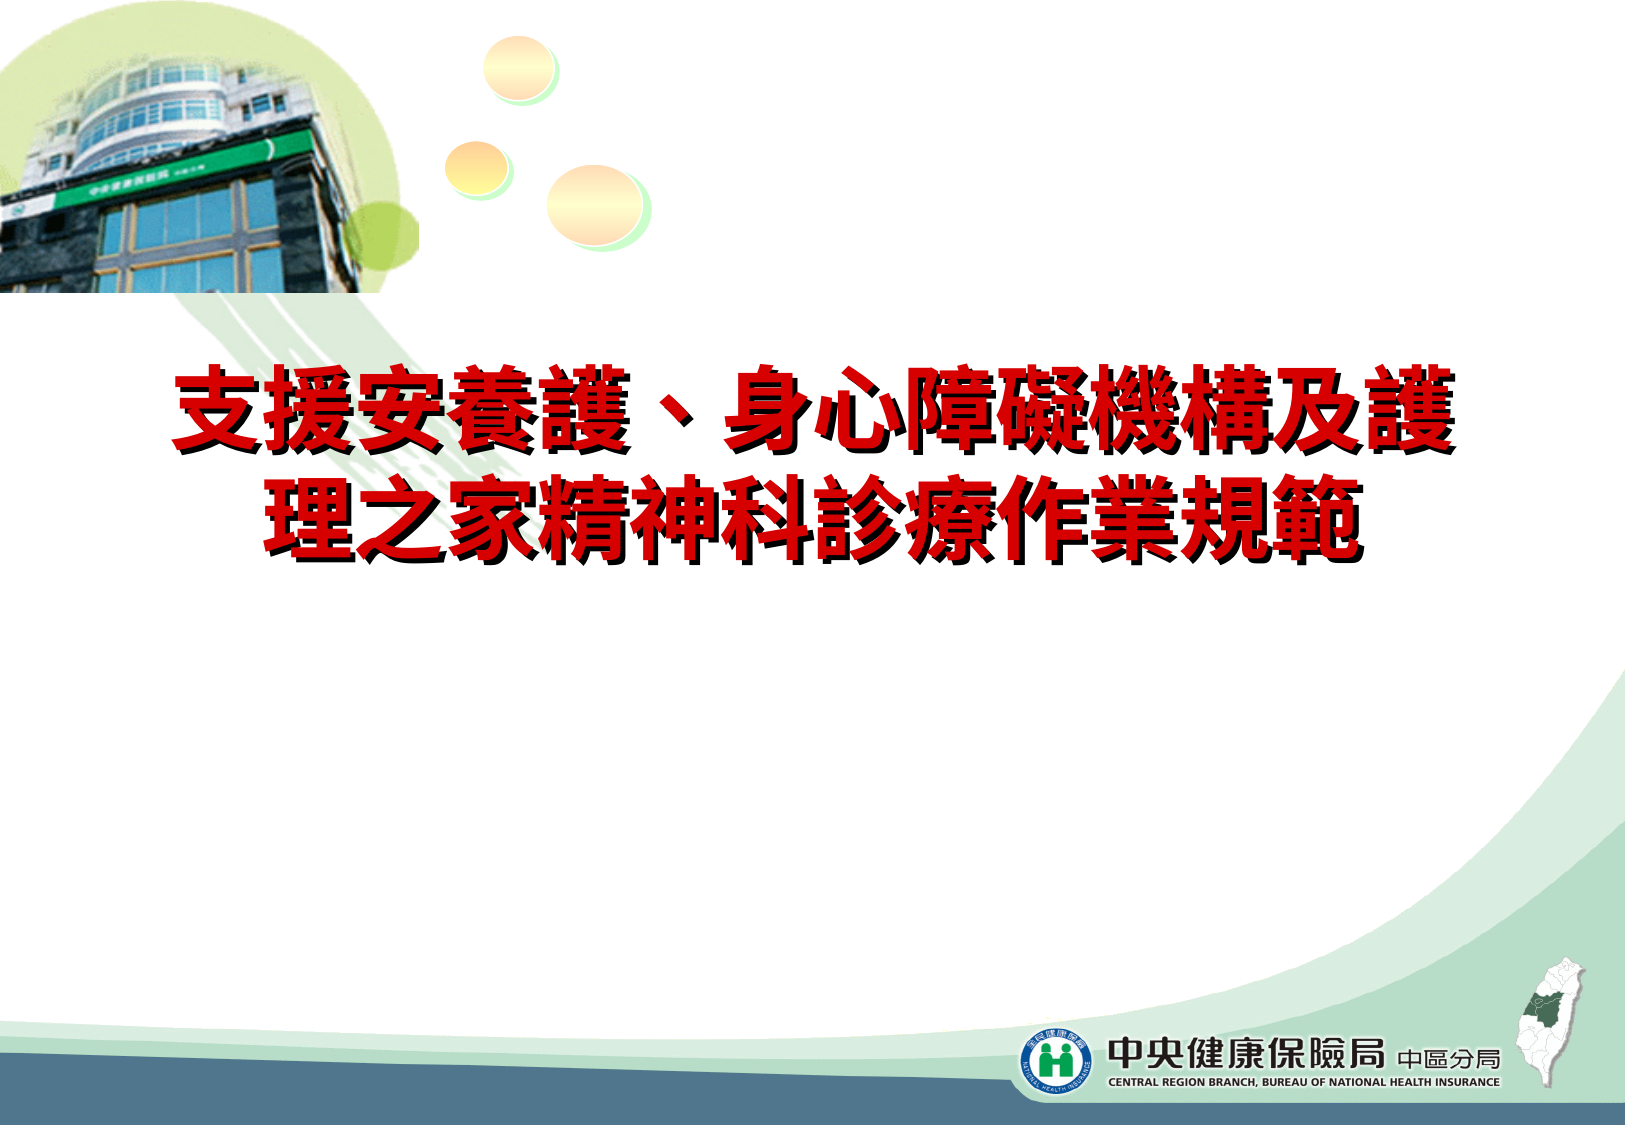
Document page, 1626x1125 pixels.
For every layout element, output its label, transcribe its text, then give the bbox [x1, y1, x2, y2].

title 支援安養護、身心障礙機構及護理之家精神科診療作業規範 [121, 339, 1503, 581]
